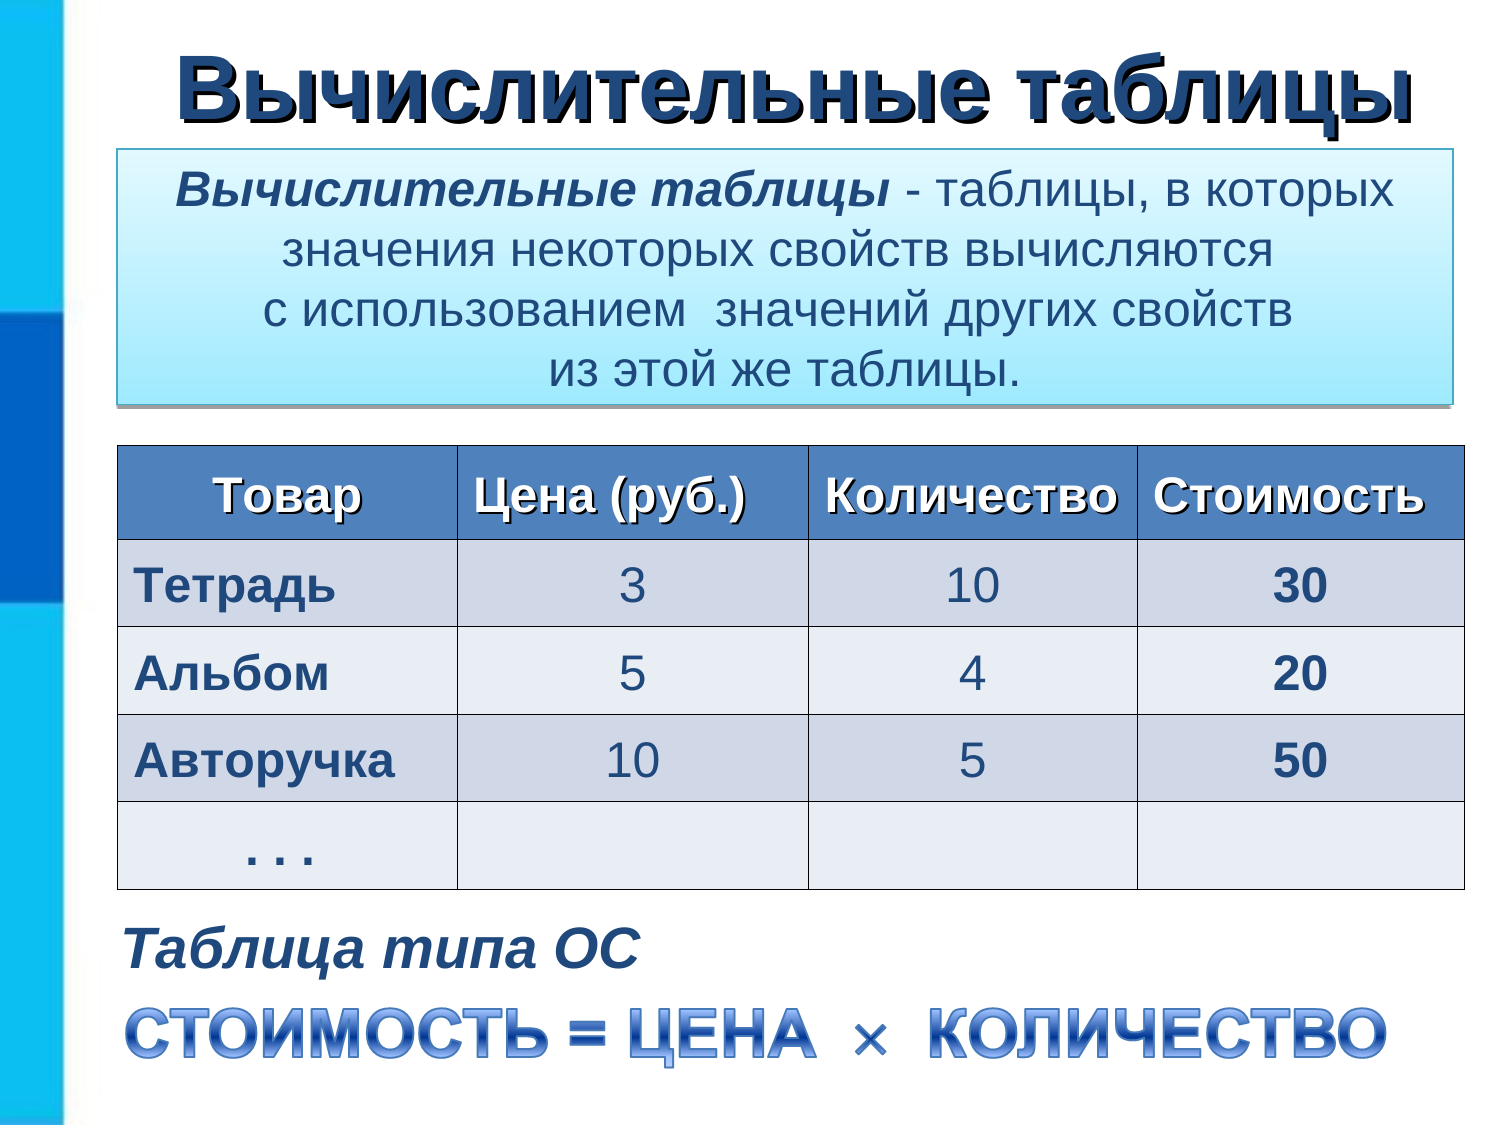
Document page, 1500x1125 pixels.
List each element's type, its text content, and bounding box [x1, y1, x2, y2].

table_cell [1138, 802, 1464, 889]
table_cell 10 [458, 715, 808, 801]
table_cell 10 [809, 540, 1137, 626]
table_cell 50 [1138, 715, 1464, 801]
table_cell 4 [809, 627, 1137, 714]
table_cell 5 [809, 715, 1137, 801]
table_header Стоимость [1138, 446, 1464, 539]
title Вычислительные таблицы [159, 30, 1465, 135]
table_cell Альбом [118, 627, 457, 714]
table_cell [458, 802, 808, 889]
table_cell 20 [1138, 627, 1464, 714]
text_box Вычислительные таблицы - таблицы, в которых значения некоторых свойств вычисляются с использованием значений других свойств из этой же таблицы. [117, 148, 1454, 405]
table_header Цена (руб.) [458, 446, 808, 539]
text_box Таблица типа ОС [105, 902, 1240, 971]
table_cell Авторучка [118, 715, 457, 801]
picture [0, 0, 1500, 1125]
table_cell 3 [458, 540, 808, 626]
table_cell [809, 802, 1137, 889]
table_cell 5 [458, 627, 808, 714]
table_cell 30 [1138, 540, 1464, 626]
table_cell Тетрадь [118, 540, 457, 626]
table_header Количество [809, 446, 1137, 539]
table_cell . . . [118, 802, 457, 889]
table_header Товар [118, 446, 457, 539]
